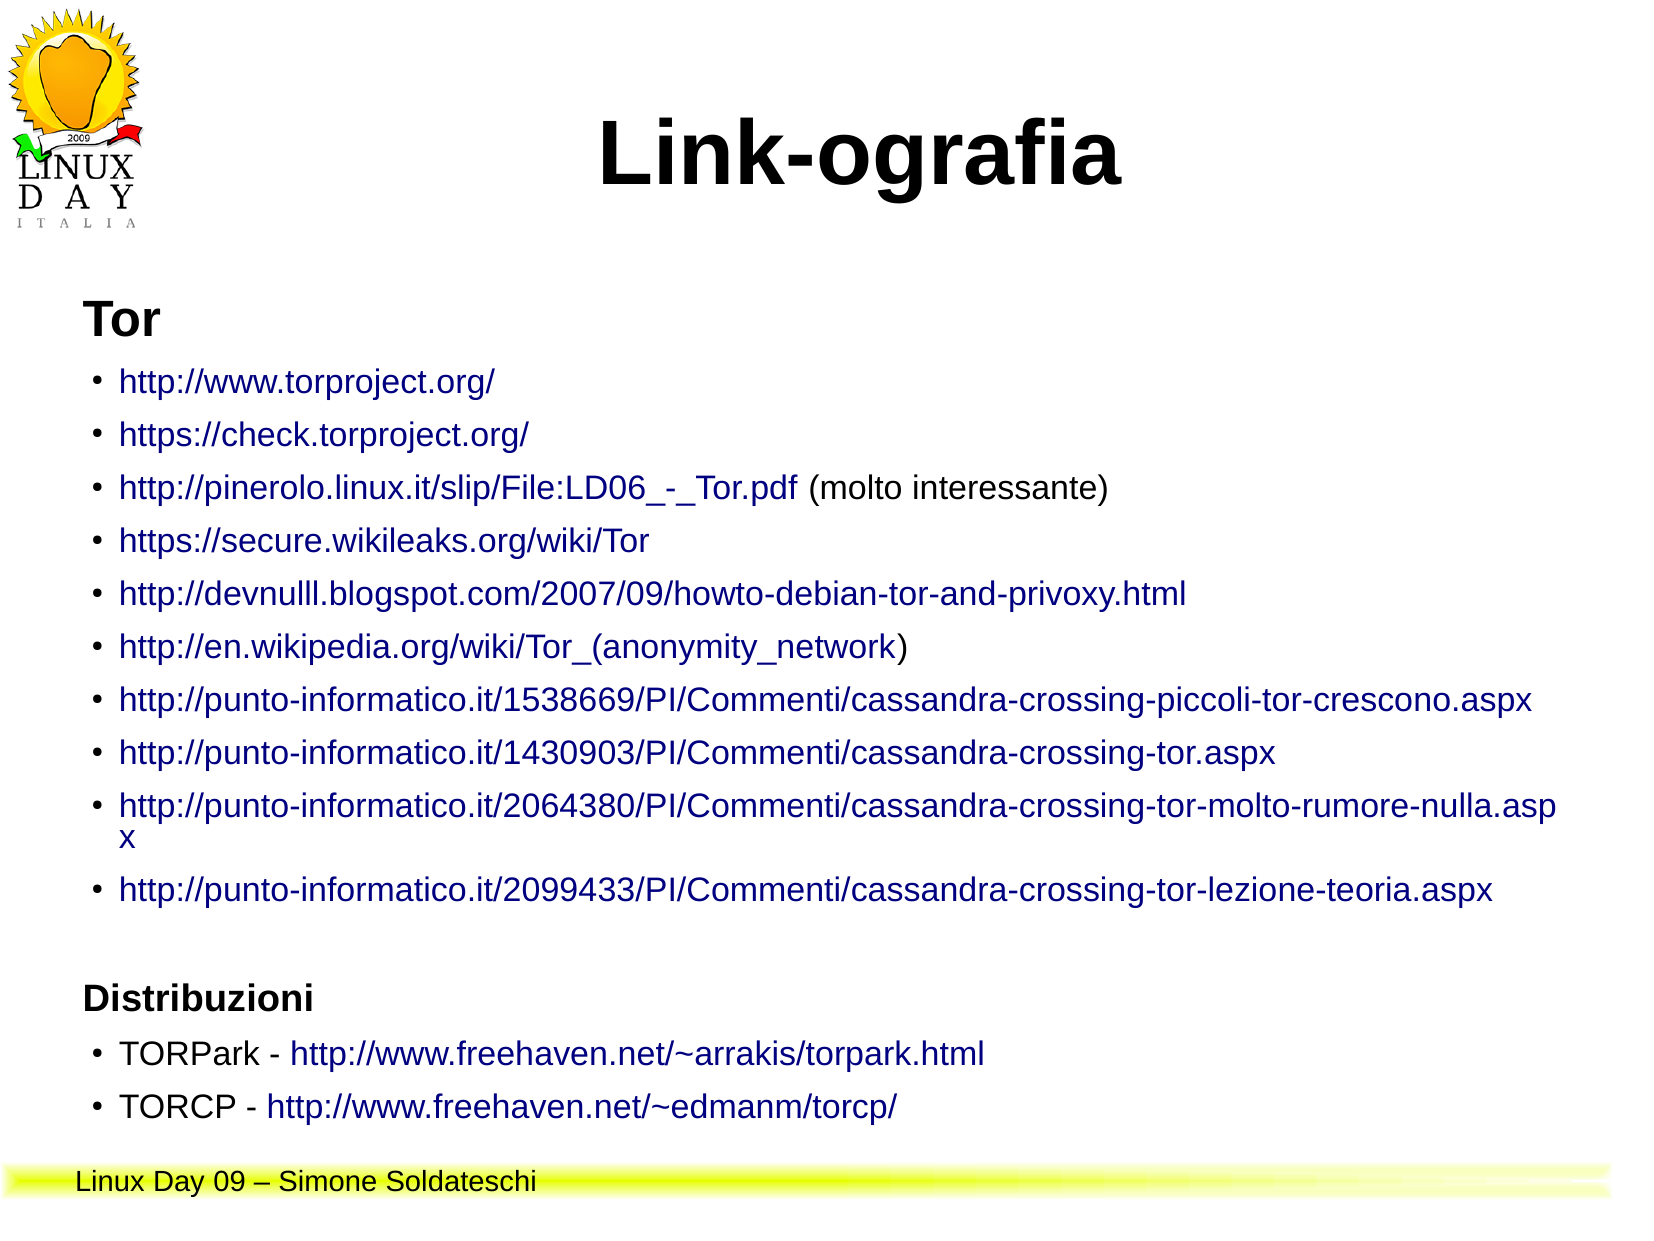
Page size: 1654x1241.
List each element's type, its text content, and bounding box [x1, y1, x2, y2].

list Tor http://www.torproject.org/ https://check.torproject.org/ http://pinerolo.linux.it/slip/File:LD06_-_Tor.pdf (molto interessante) https://secure.wikileaks.org/wiki/Tor http://devnulll.blogspot.com/2007/09/howto-debian-tor-and-privoxy.html http://en.wikipedia.org/wiki/Tor_(anonymity_network) http://punto-informatico.it/1538669/PI/Commenti/cassandra-crossing-piccoli-tor-crescono.aspx http://punto-informatico.it/1430903/PI/Commenti/cassandra-crossing-tor.aspx http://punto-informatico.it/2064380/PI/Commenti/cassandra-crossing-tor-molto-rumore-nulla.aspx http://punto-informatico.it/2099433/PI/Commenti/cassandra-crossing-tor-lezione-teoria.aspx Distribuzioni TORPark - http://www.freehaven.net/~arrakis/torpark.html TORCP - http://www.freehaven.net/~edmanm/torcp/ [82, 290, 1571, 1109]
title Link-ografia [150, 49, 1571, 257]
picture [0, 0, 151, 235]
